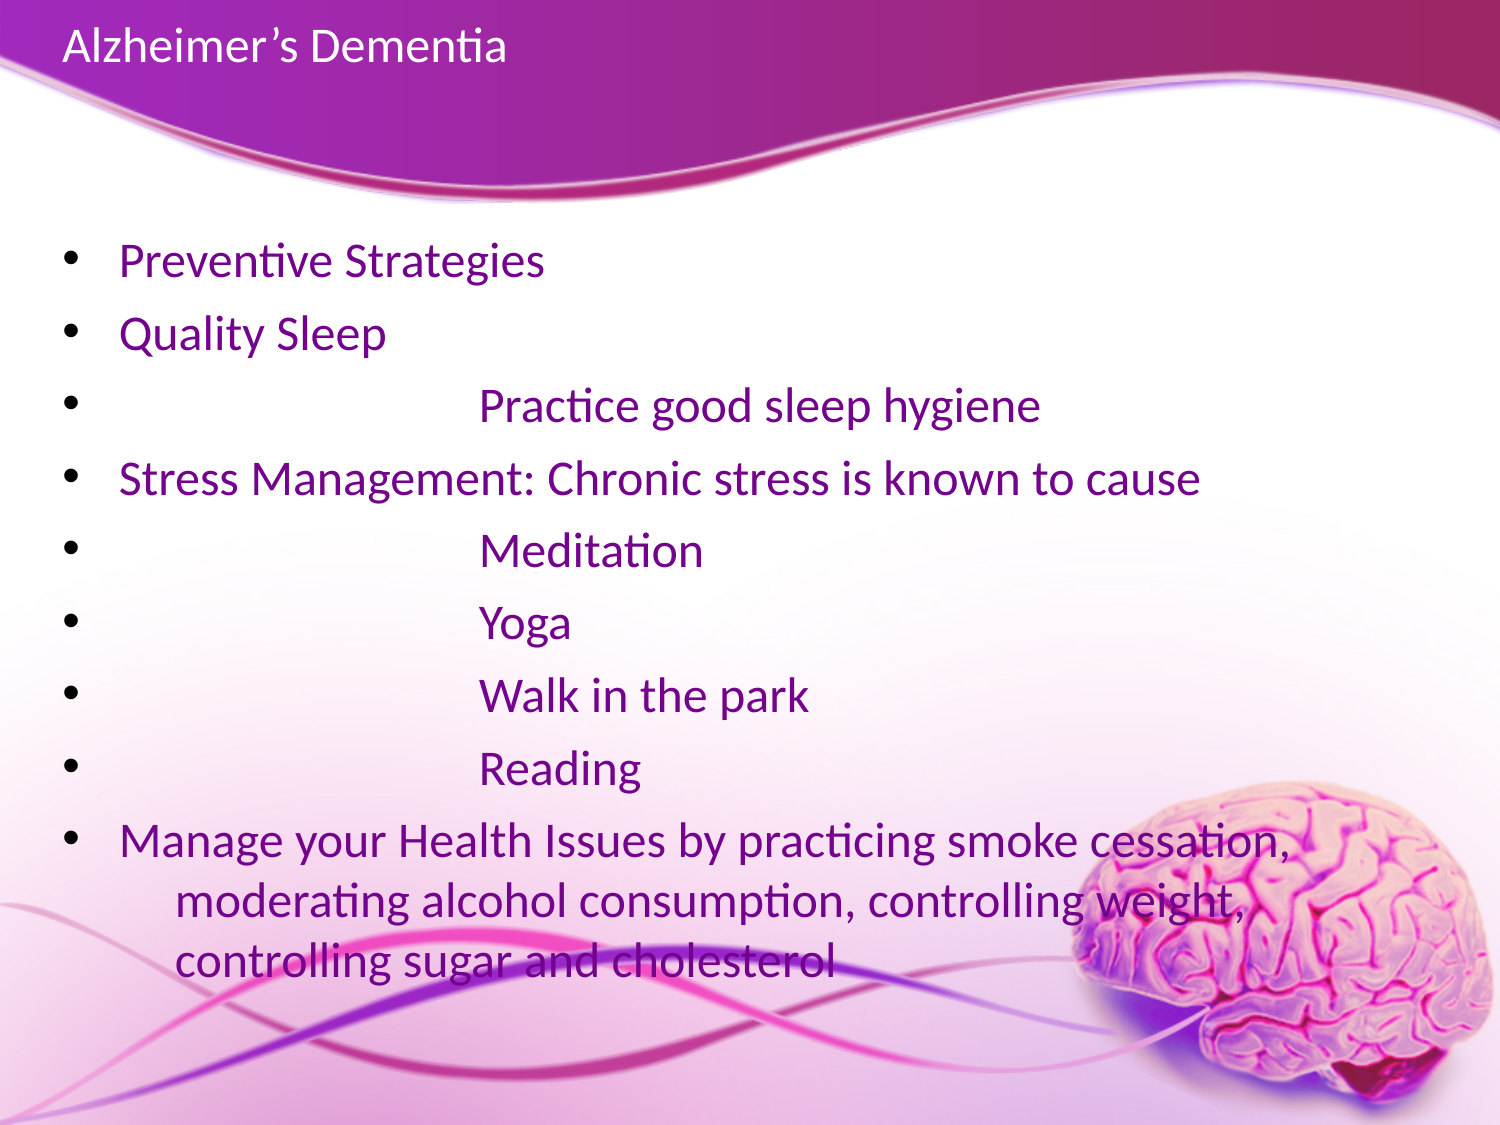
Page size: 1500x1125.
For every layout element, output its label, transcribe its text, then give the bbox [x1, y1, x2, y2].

title Alzheimer’s Dementia [47, 5, 1471, 79]
list Preventive Strategies Quality Sleep Practice good sleep hygiene Stress Management: Chronic stress is known to cause Meditation Yoga Walk in the park Reading Manage your Health Issues by practicing smoke cessation, moderating alcohol consumption, controlling weight, controlling sugar and cholesterol [47, 219, 1471, 1005]
